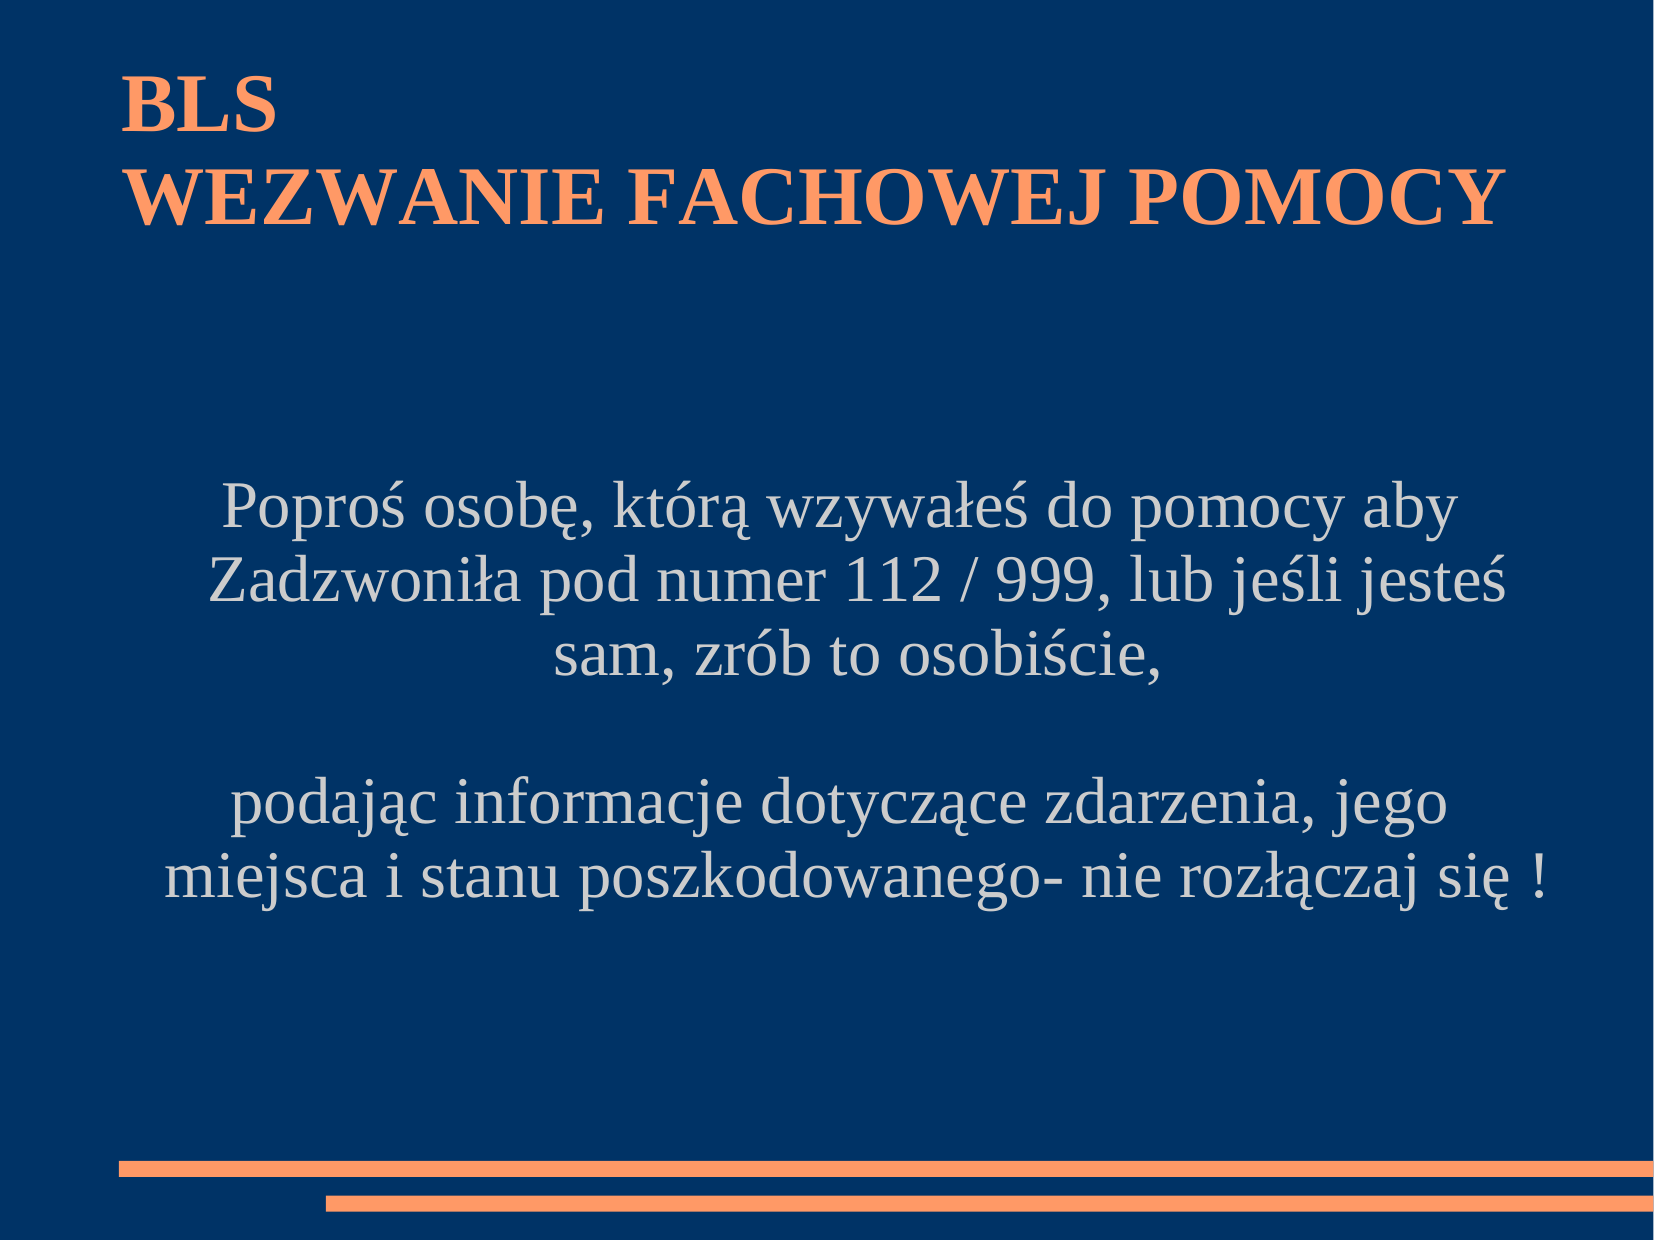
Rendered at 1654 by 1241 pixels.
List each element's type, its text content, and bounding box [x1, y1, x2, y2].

title BLS WEZWANIE FACHOWEJ POMOCY [121, 53, 1534, 247]
subtitle Poproś osobę, którą wzywałeś do pomocy aby Zadzwoniła pod numer 112 / 999, lub jeśli jesteś sam, zrób to osobiście, podając informacje dotyczące zdarzenia, jego miejsca i stanu poszkodowanego- nie rozłączaj się ! [121, 329, 1561, 1125]
